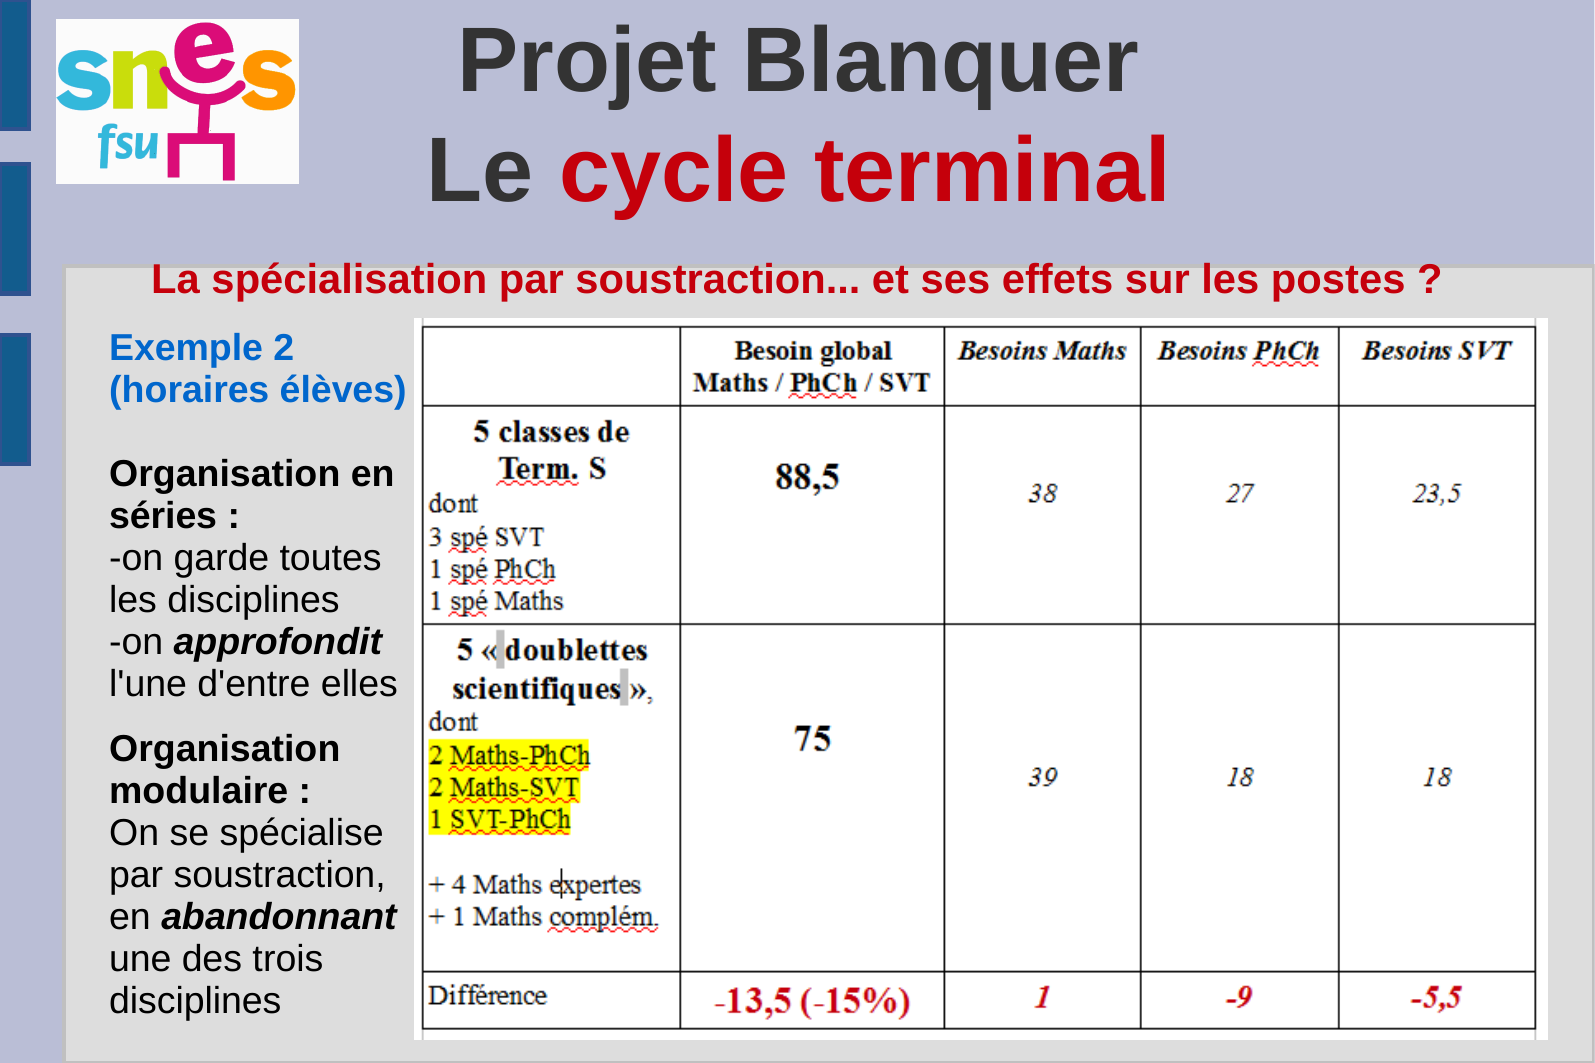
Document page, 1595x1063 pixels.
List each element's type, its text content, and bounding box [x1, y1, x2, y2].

text_box La spécialisation par soustraction... et ses effets sur les postes ? [70, 248, 1524, 387]
title Projet Blanquer Le cycle terminal [118, 0, 1480, 206]
text_box Exemple 2 (horaires élèves) Organisation en séries : -on garde toutes les disciplines -on approfondit l'une d'entre elles Organisation modulaire : On se spécialise par soustraction, en abandonnant une des trois disciplines [94, 318, 426, 1042]
picture [414, 318, 1548, 1040]
picture [56, 19, 299, 184]
